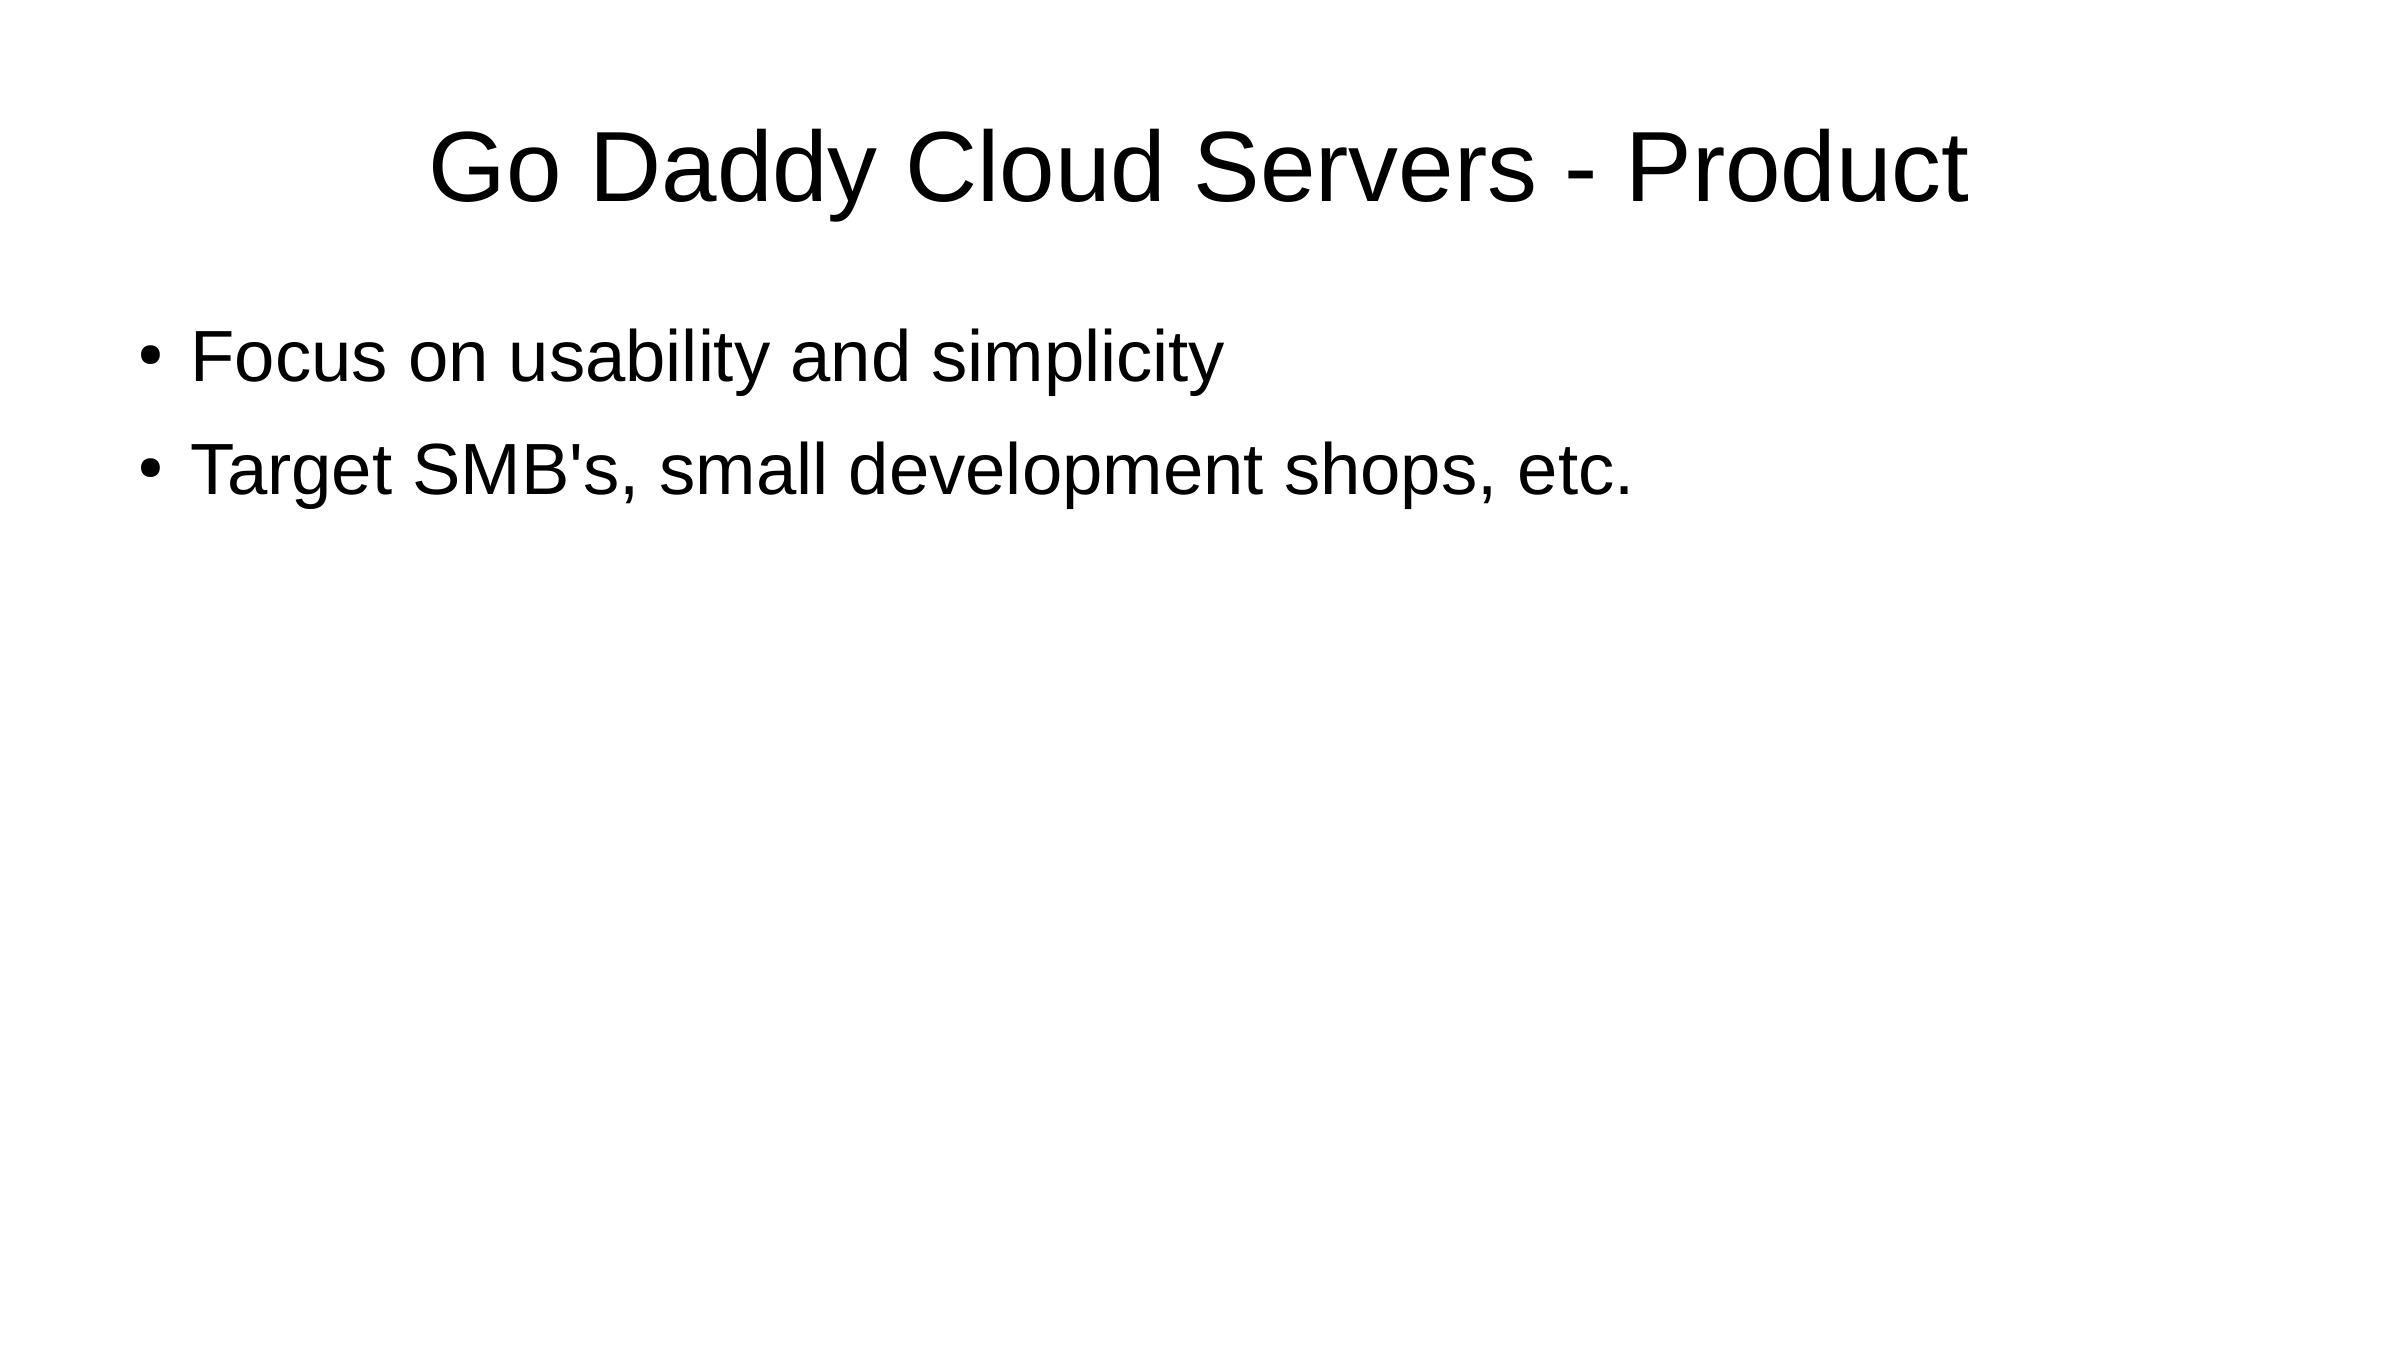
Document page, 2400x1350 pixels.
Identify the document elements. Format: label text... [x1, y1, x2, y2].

list Focus on usability and simplicity Target SMB's, small development shops, etc. [120, 315, 2232, 1099]
title Go Daddy Cloud Servers - Product [120, 53, 2280, 280]
